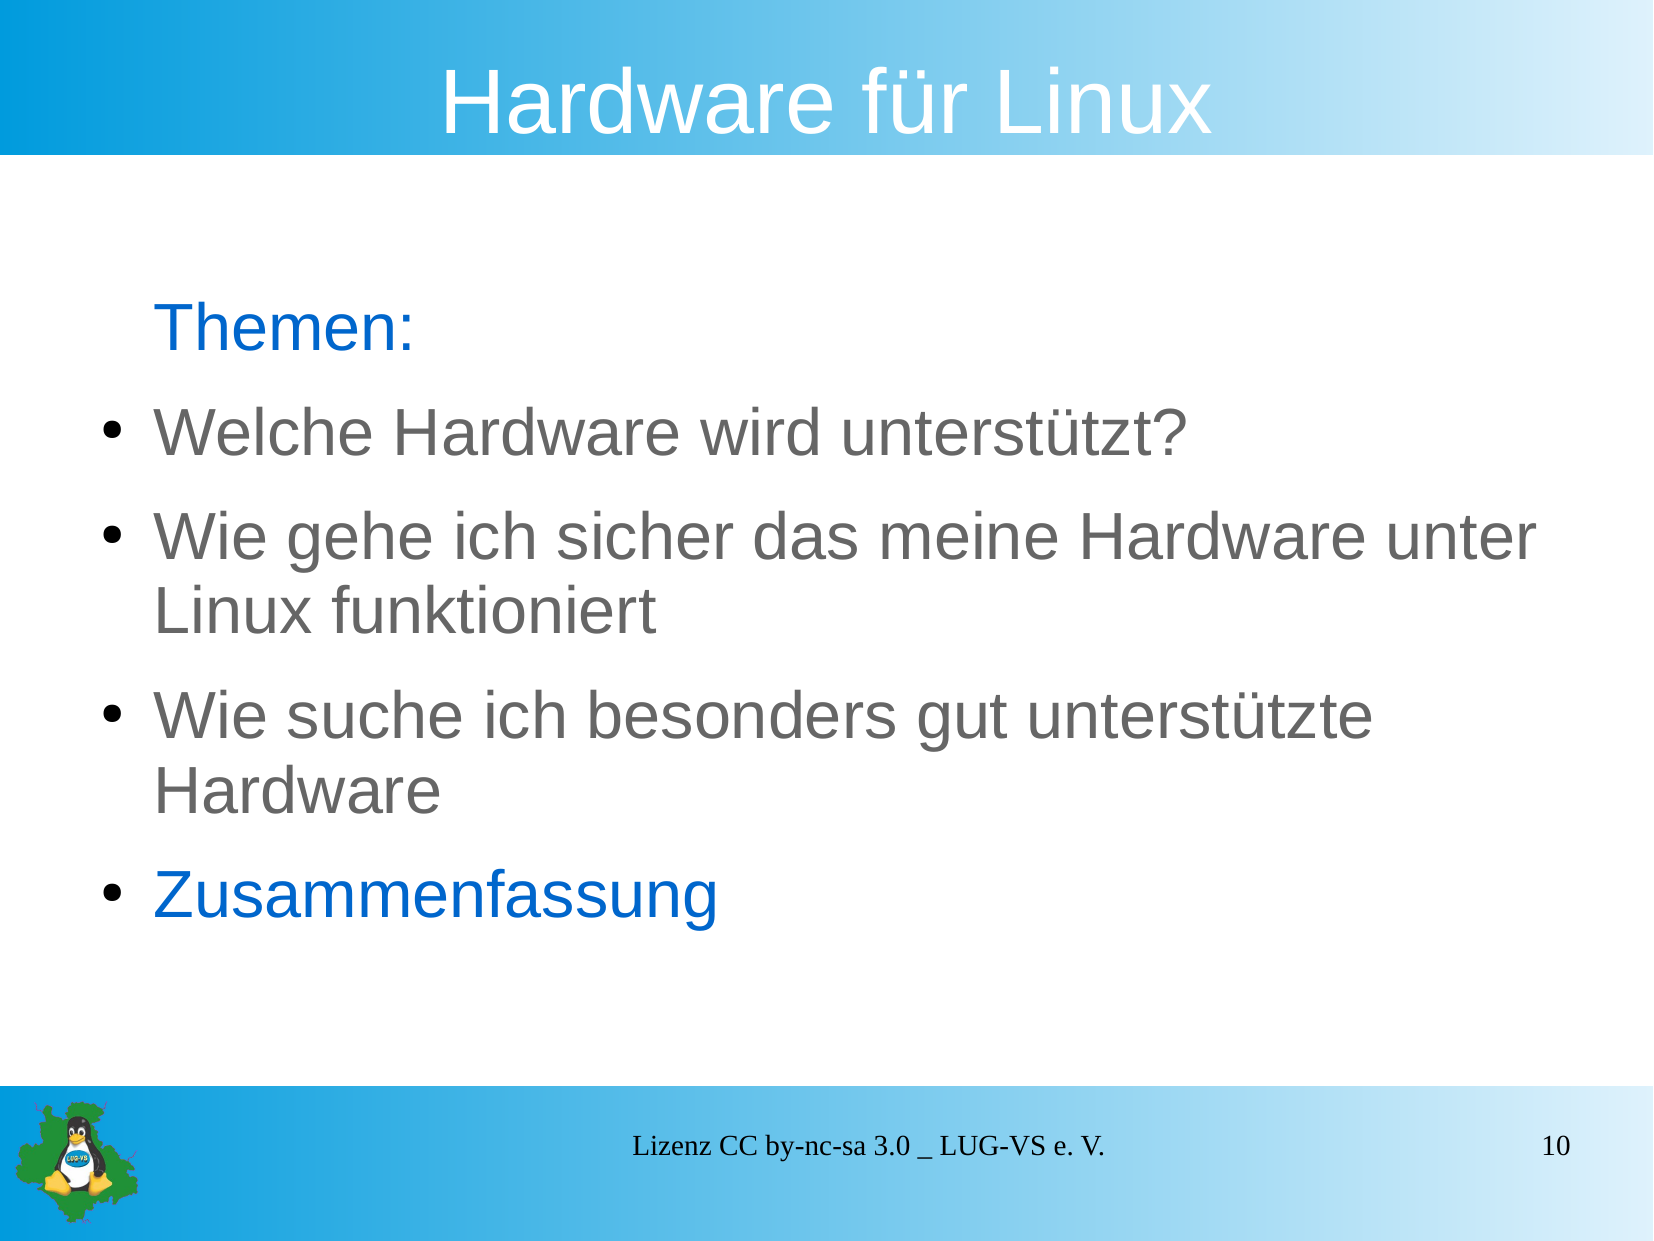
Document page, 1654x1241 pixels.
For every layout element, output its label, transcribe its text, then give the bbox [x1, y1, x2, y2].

list Themen: Welche Hardware wird unterstützt? Wie gehe ich sicher das meine Hardware unter Linux funktioniert Wie suche ich besonders gut unterstützte Hardware Zusammenfassung [82, 290, 1571, 1010]
picture [16, 1086, 142, 1241]
title Hardware für Linux [82, 49, 1571, 155]
